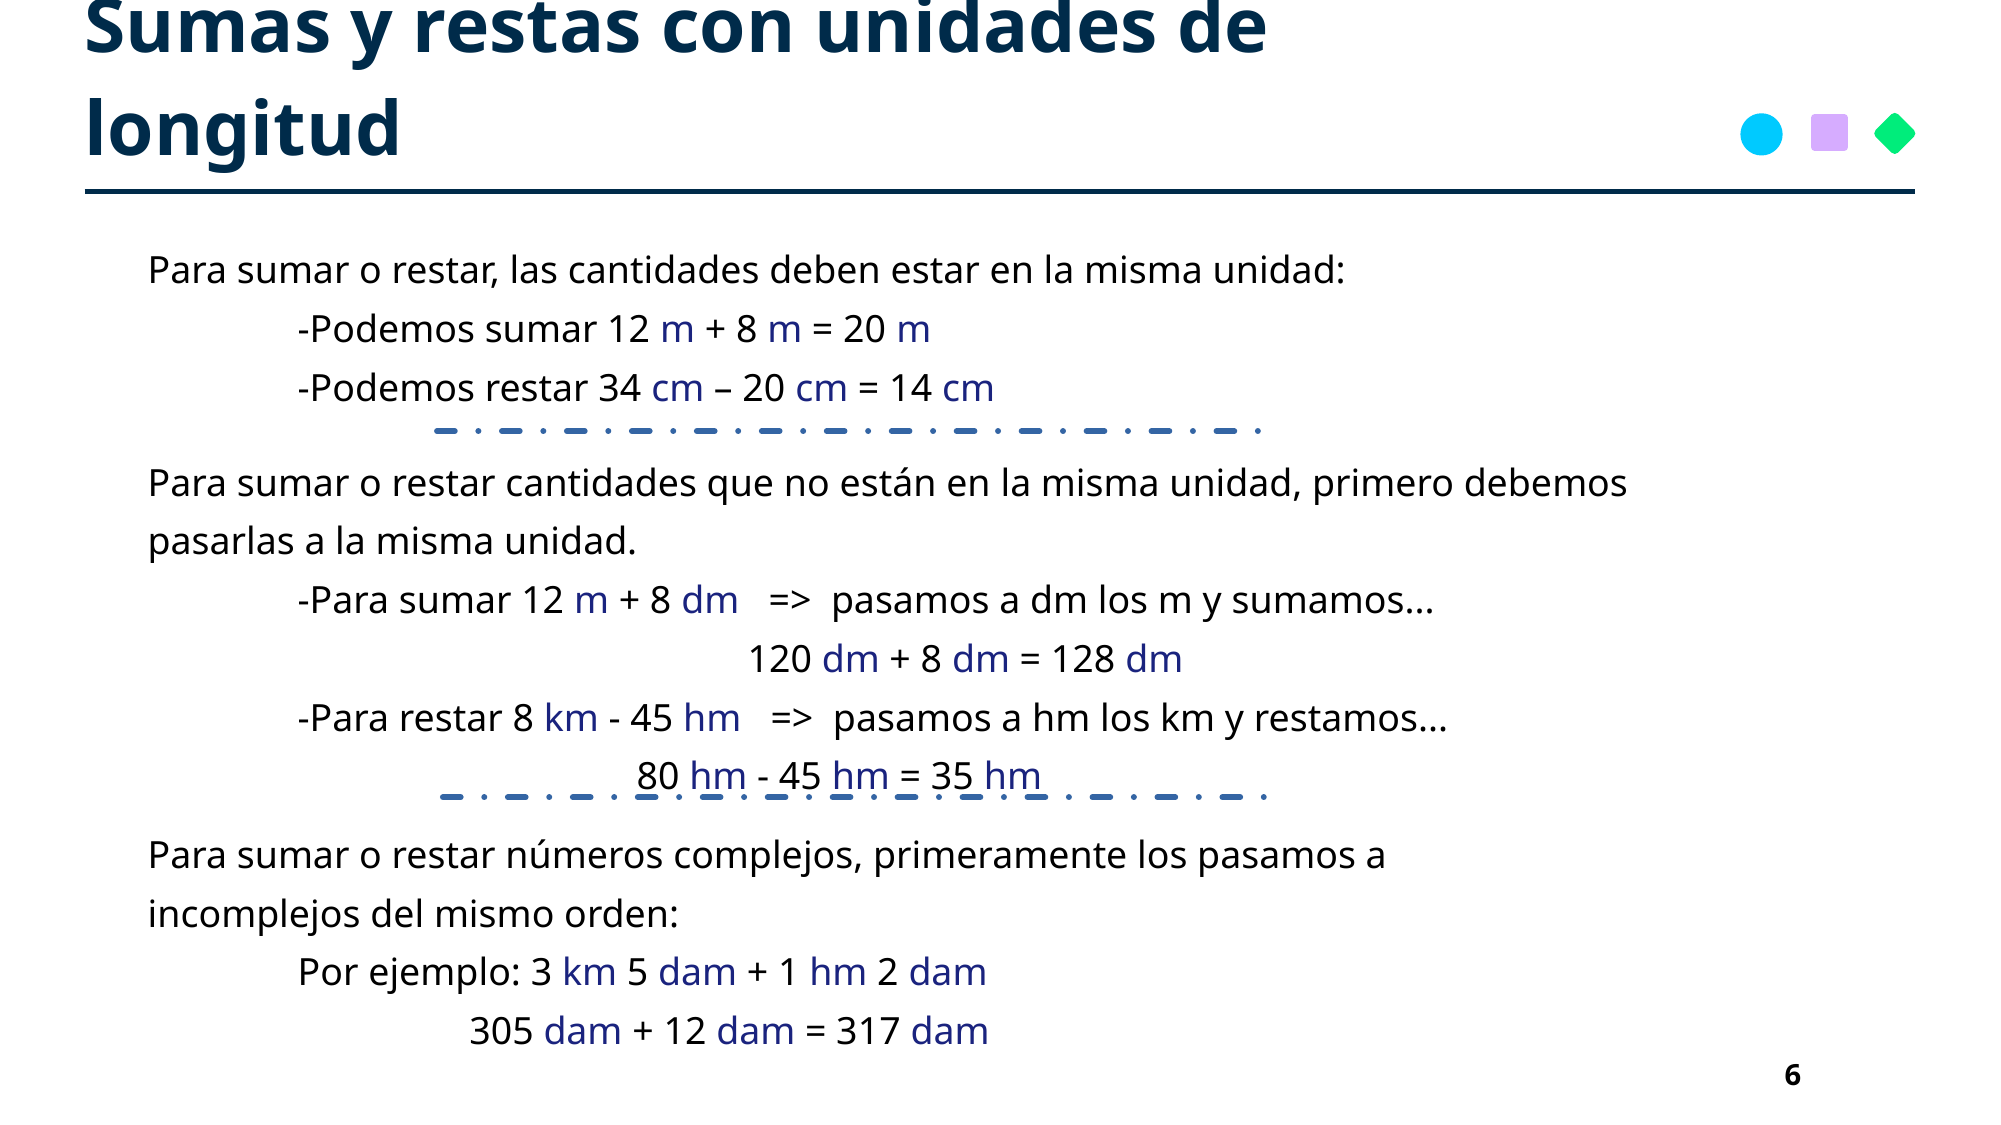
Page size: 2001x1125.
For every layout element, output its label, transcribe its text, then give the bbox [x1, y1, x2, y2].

text_box Para sumar o restar, las cantidades deben estar en la misma unidad: -Podemos sumar 12 m + 8 m = 20 m -Podemos restar 34 cm – 20 cm = 14 cm [147, 236, 1565, 398]
text_box Para sumar o restar cantidades que no están en la misma unidad, primero debemos pasarlas a la misma unidad. -Para sumar 12 m + 8 dm => pasamos a dm los m y sumamos... 120 dm + 8 dm = 128 dm -Para restar 8 km - 45 hm => pasamos a hm los km y restamos... 80 hm - 45 hm = 35 hm [147, 448, 1755, 772]
text_box Para sumar o restar números complejos, primeramente los pasamos a incomplejos del mismo orden: Por ejemplo: 3 km 5 dam + 1 hm 2 dam 305 dam + 12 dam = 317 dam [147, 820, 1607, 1090]
title Sumas y restas con unidades de longitud [84, 29, 1601, 178]
